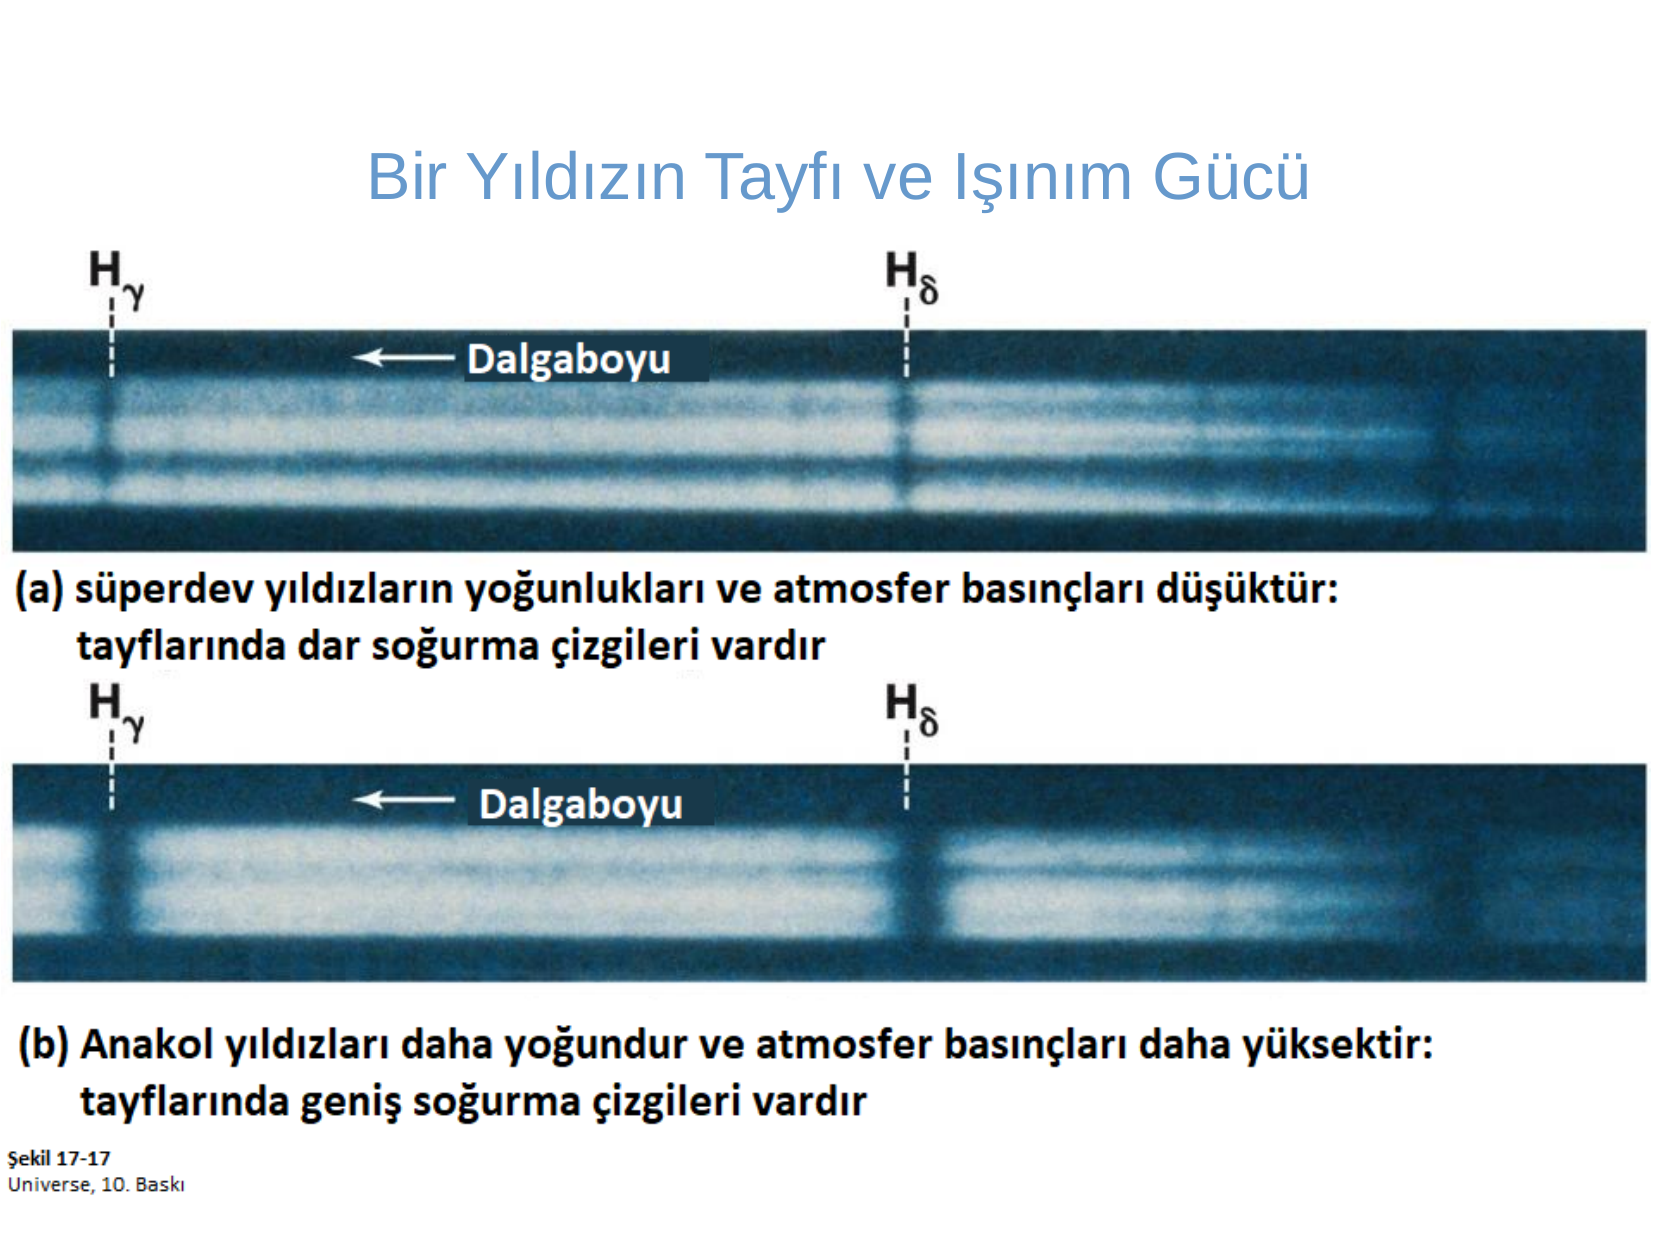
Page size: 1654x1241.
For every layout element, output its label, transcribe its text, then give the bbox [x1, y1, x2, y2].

picture [1, 239, 1651, 1214]
text_box Bir Yıldızın Tayfı ve Işınım Gücü [240, 131, 1441, 239]
